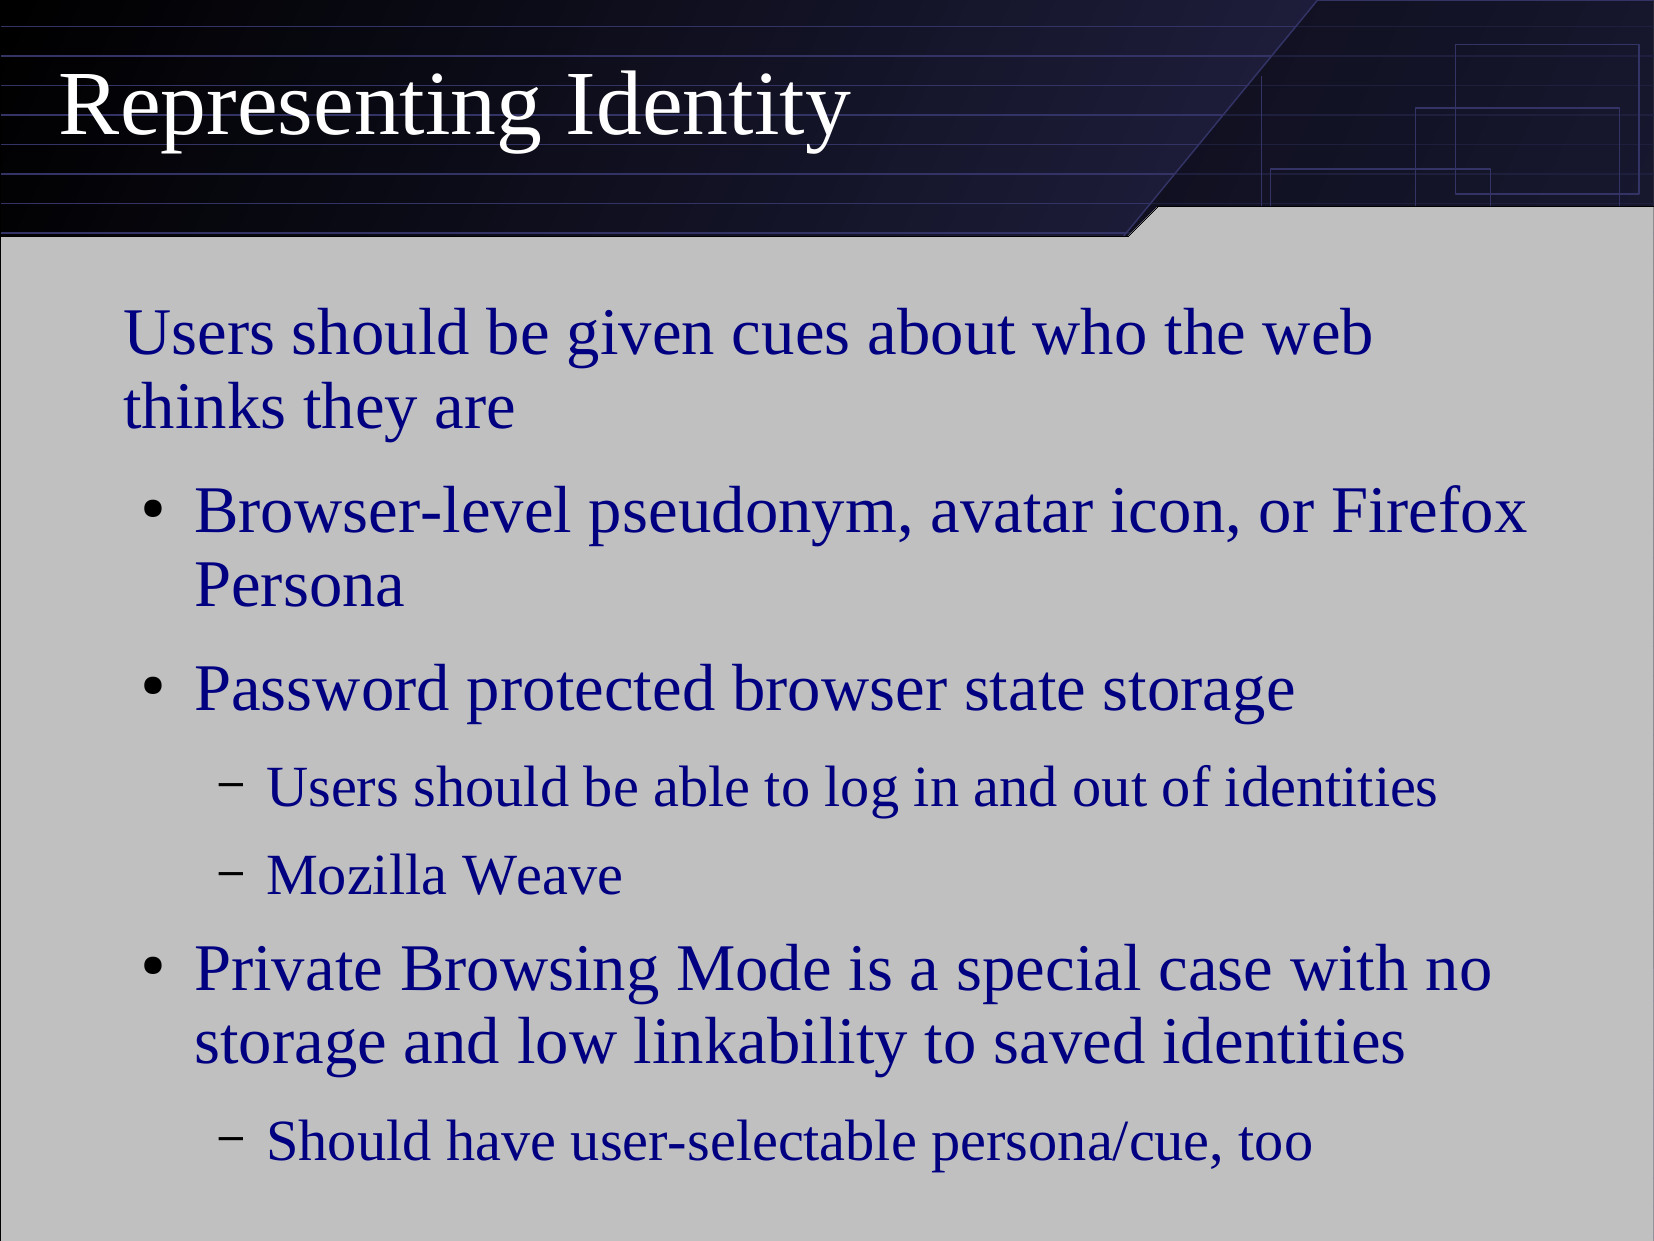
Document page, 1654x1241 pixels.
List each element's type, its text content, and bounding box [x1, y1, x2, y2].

list Users should be given cues about who the web thinks they are Browser-level pseudonym, avatar icon, or Firefox Persona Password protected browser state storage Users should be able to log in and out of identities Mozilla Weave Private Browsing Mode is a special case with no storage and low linkability to saved identities Should have user-selectable persona/cue, too [123, 295, 1536, 1241]
title Representing Identity [59, 0, 1447, 208]
